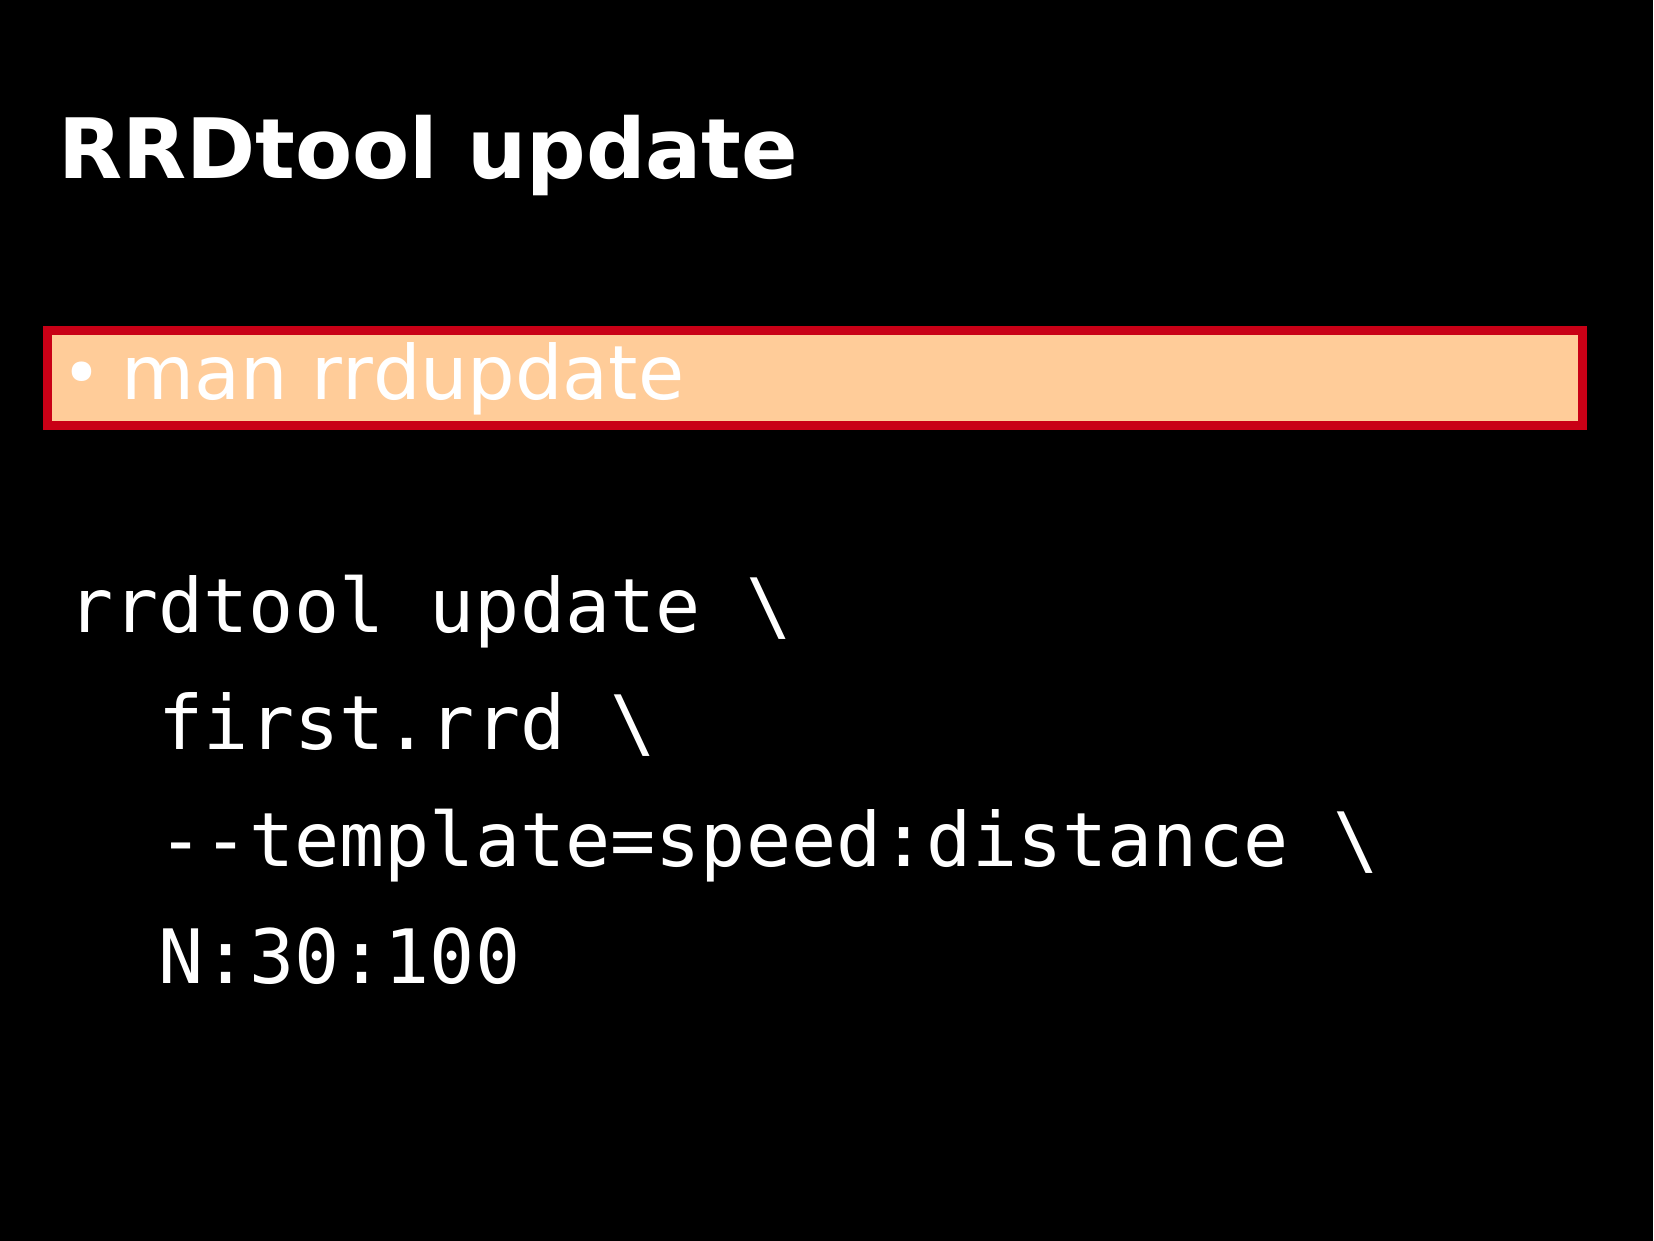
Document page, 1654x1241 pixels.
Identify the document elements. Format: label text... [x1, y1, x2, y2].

text_box [1571, 330, 1583, 426]
title RRDtool update [59, 75, 1607, 225]
list man rrdupdate rrdtool update \ first.rrd \ --template=speed:distance \ N:30:100 [50, 329, 1571, 1099]
